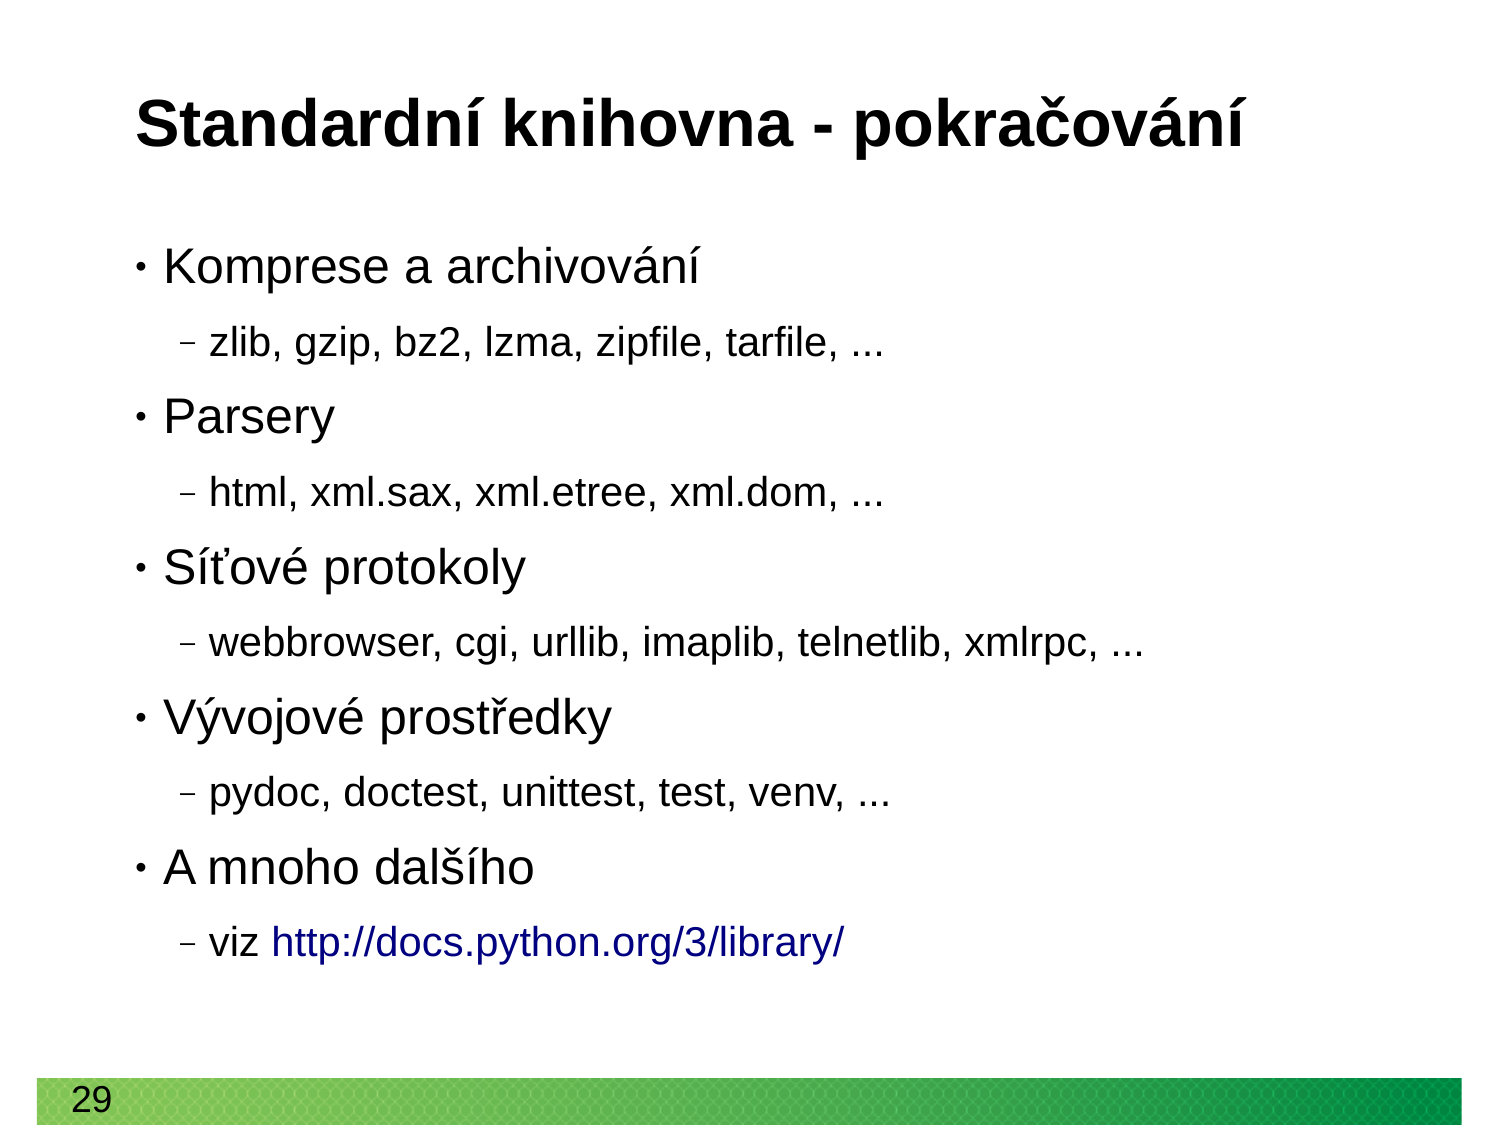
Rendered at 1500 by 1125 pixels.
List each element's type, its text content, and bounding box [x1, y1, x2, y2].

list Komprese a archivování zlib, gzip, bz2, lzma, zipfile, tarfile, ... Parsery html, xml.sax, xml.etree, xml.dom, ... Síťové protokoly webbrowser, cgi, urllib, imaplib, telnetlib, xmlrpc, ... Vývojové prostředky pydoc, doctest, unittest, test, venv, ... A mnoho dalšího viz http://docs.python.org/3/library/ [135, 238, 1372, 982]
picture [36, 1078, 1462, 1125]
title Standardní knihovna - pokračování [135, 41, 1372, 204]
